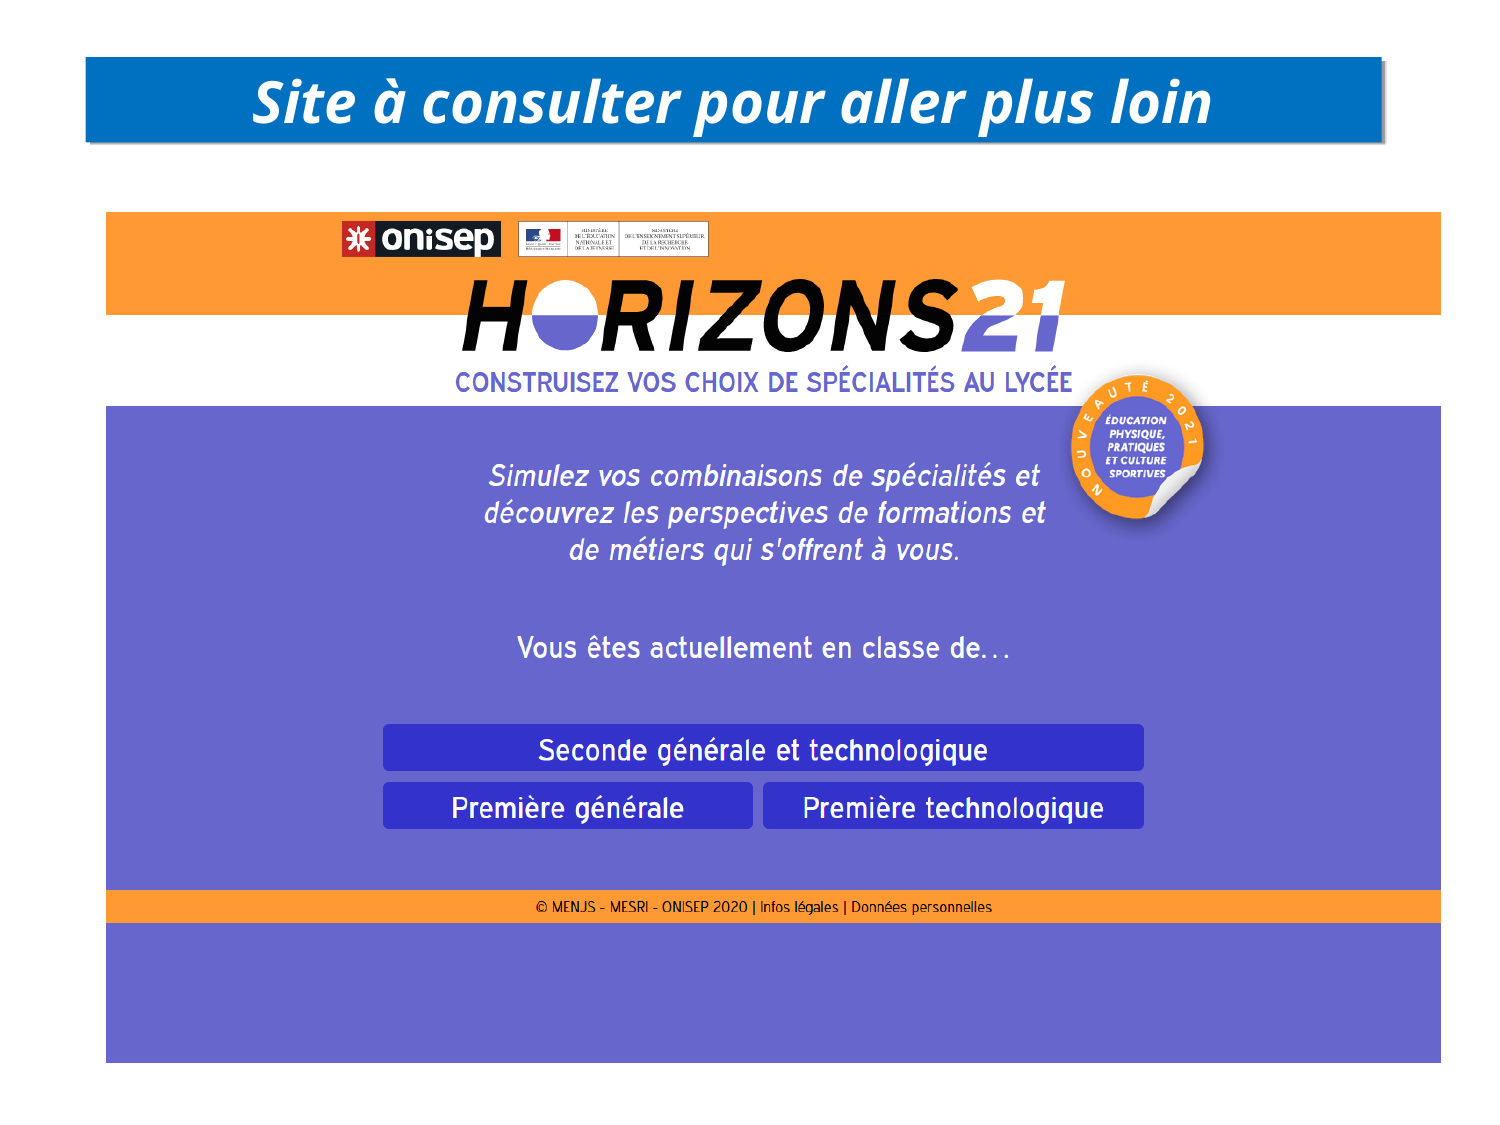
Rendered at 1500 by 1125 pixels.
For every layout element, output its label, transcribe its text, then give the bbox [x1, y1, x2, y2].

text_box Site à consulter pour aller plus loin [85, 57, 1382, 143]
picture [106, 212, 1441, 1063]
